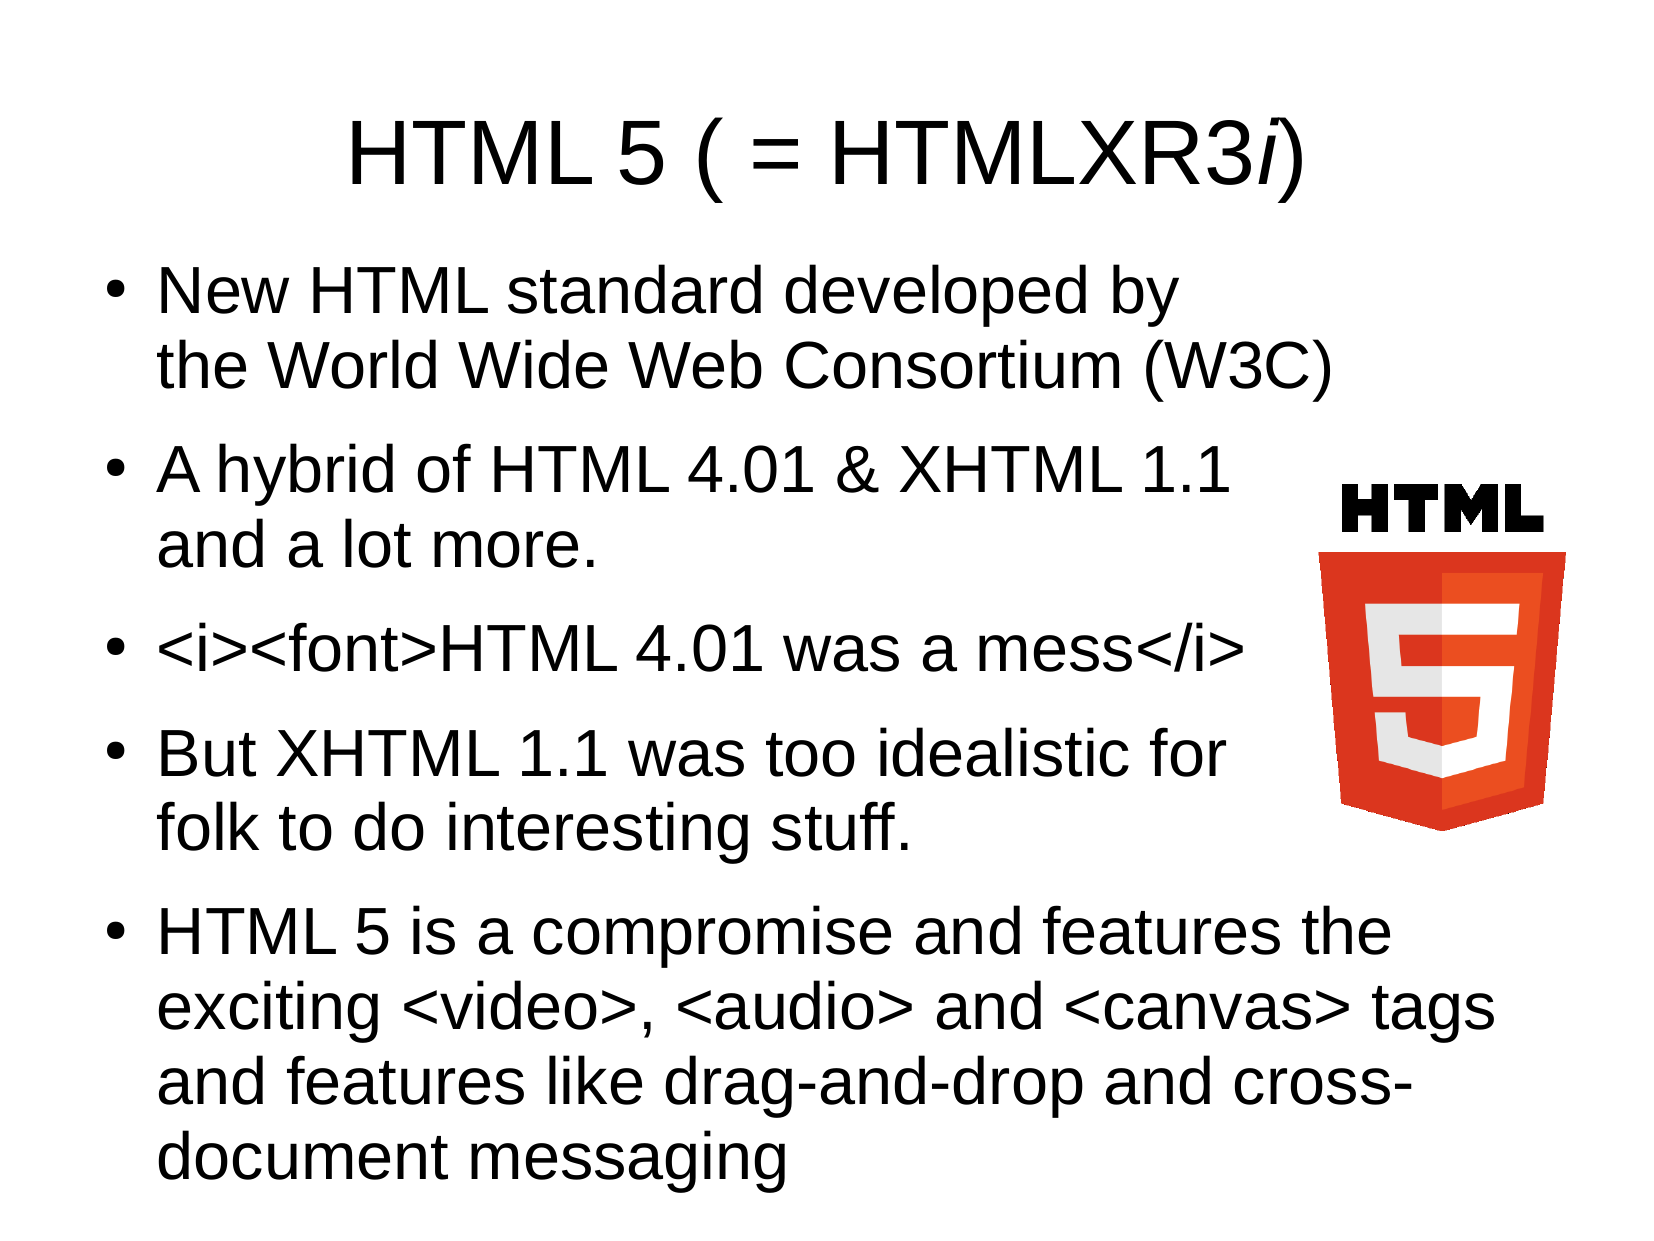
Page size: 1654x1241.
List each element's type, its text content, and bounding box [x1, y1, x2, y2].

picture [1268, 484, 1616, 831]
list New HTML standard developed by the World Wide Web Consortium (W3C) A hybrid of HTML 4.01 & XHTML 1.1 and a lot more. <i><font>HTML 4.01 was a mess</i> But XHTML 1.1 was too idealistic for folk to do interesting stuff. HTML 5 is a compromise and features the exciting <video>, <audio> and <canvas> tags and features like drag-and-drop and cross-document messaging [86, 253, 1575, 1192]
title HTML 5 ( = HTMLXR3i) [82, 49, 1571, 257]
